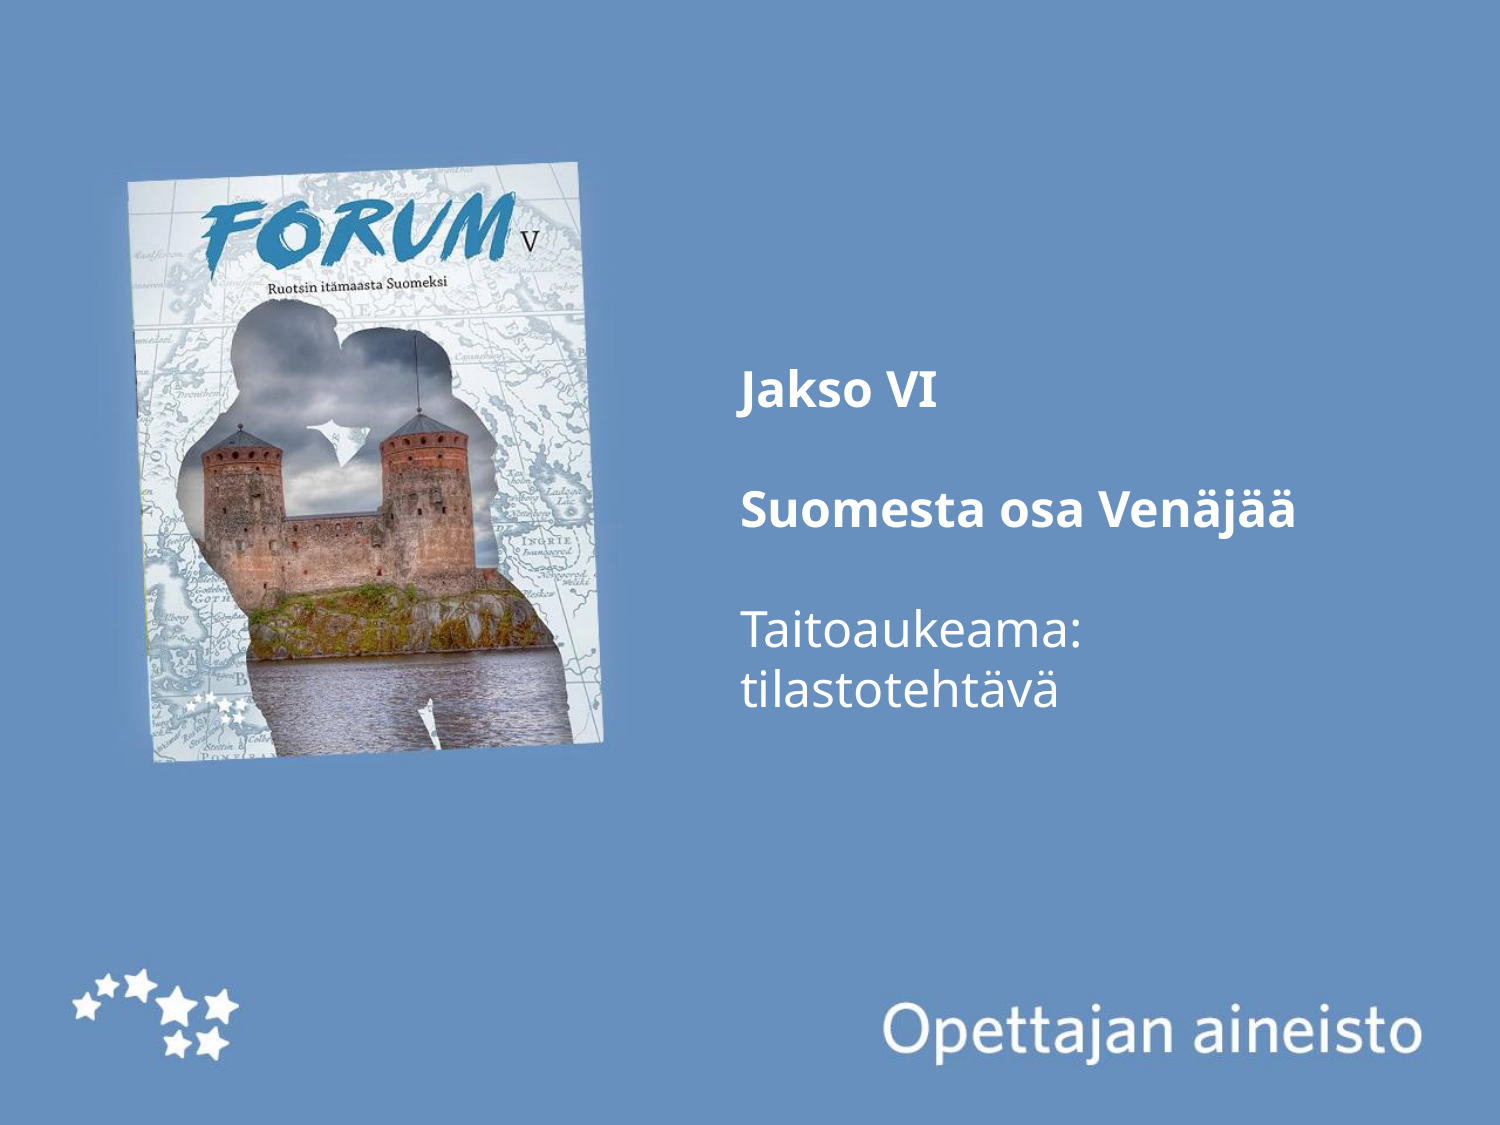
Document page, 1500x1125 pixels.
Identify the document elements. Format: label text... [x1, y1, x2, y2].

picture [0, 0, 1500, 1125]
text_box Jakso VI Suomesta osa Venäjää Taitoaukeama: tilastotehtävä [725, 349, 1402, 744]
